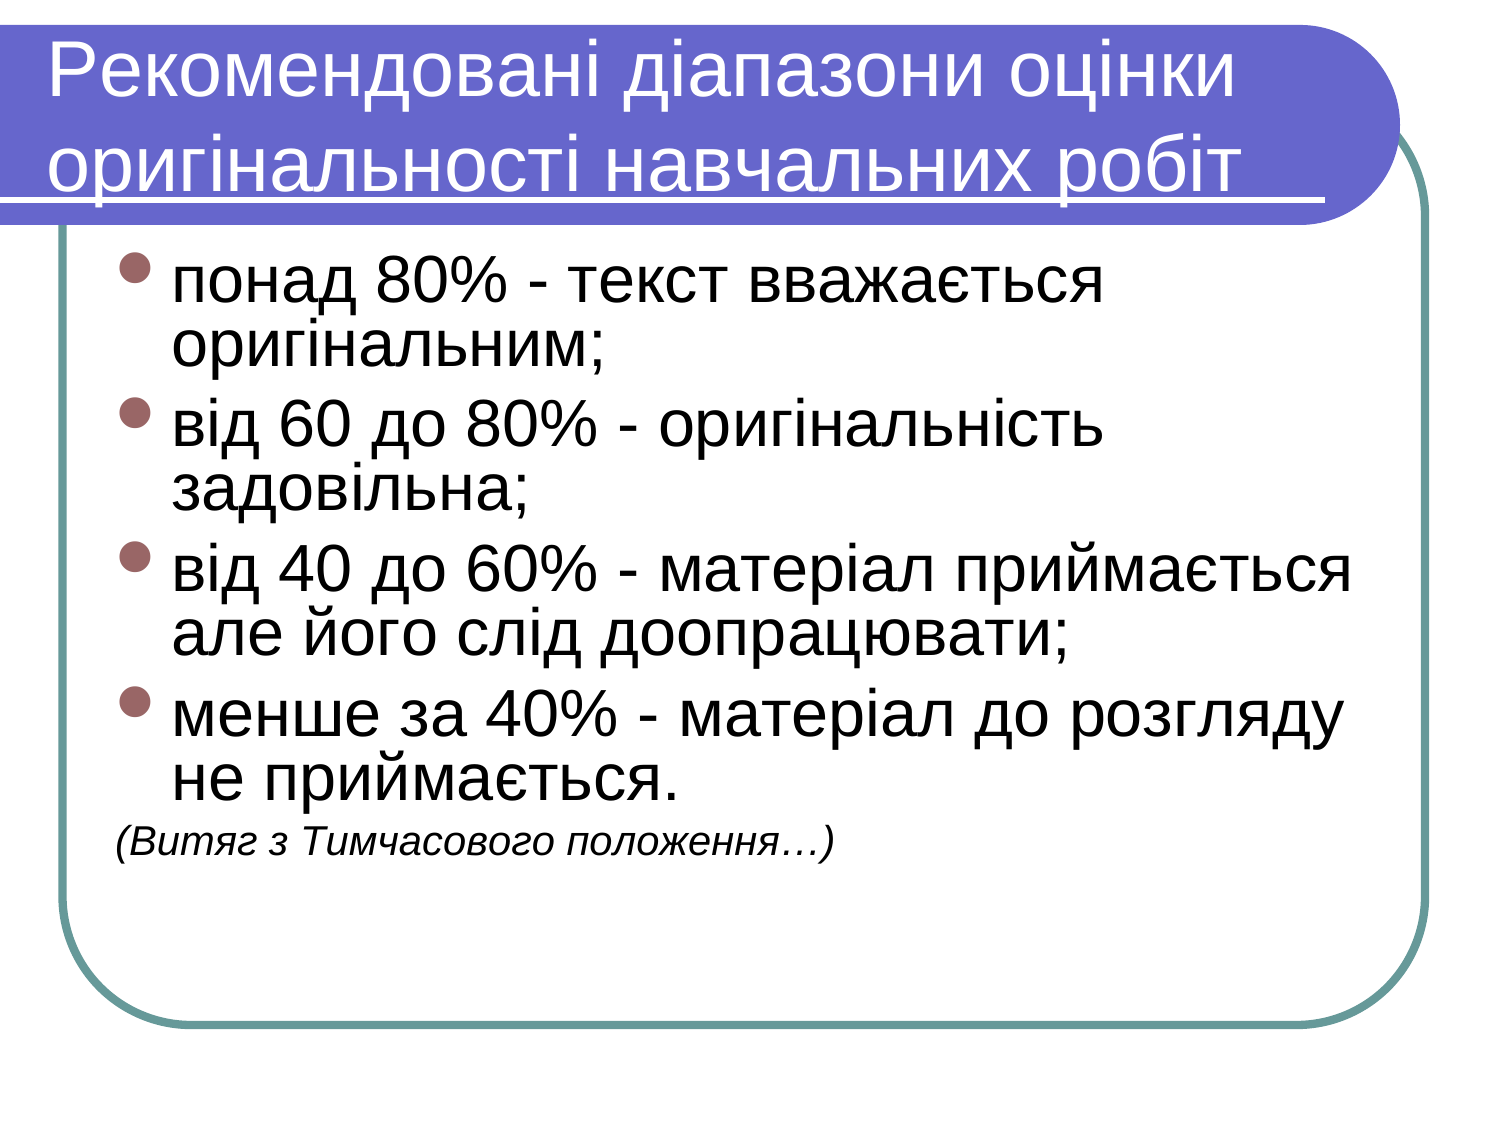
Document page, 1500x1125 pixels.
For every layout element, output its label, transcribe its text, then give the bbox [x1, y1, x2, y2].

list понад 80% - текст вважається оригінальним; від 60 до 80% - оригінальність задовільна; від 40 до 60% - матеріал приймається але його слід доопрацювати; менше за 40% - матеріал до розгляду не приймається. (Витяг з Тимчасового положення…) [100, 243, 1424, 927]
title Рекомендовані діапазони оцінки оригінальності навчальних робіт [31, 9, 1347, 216]
